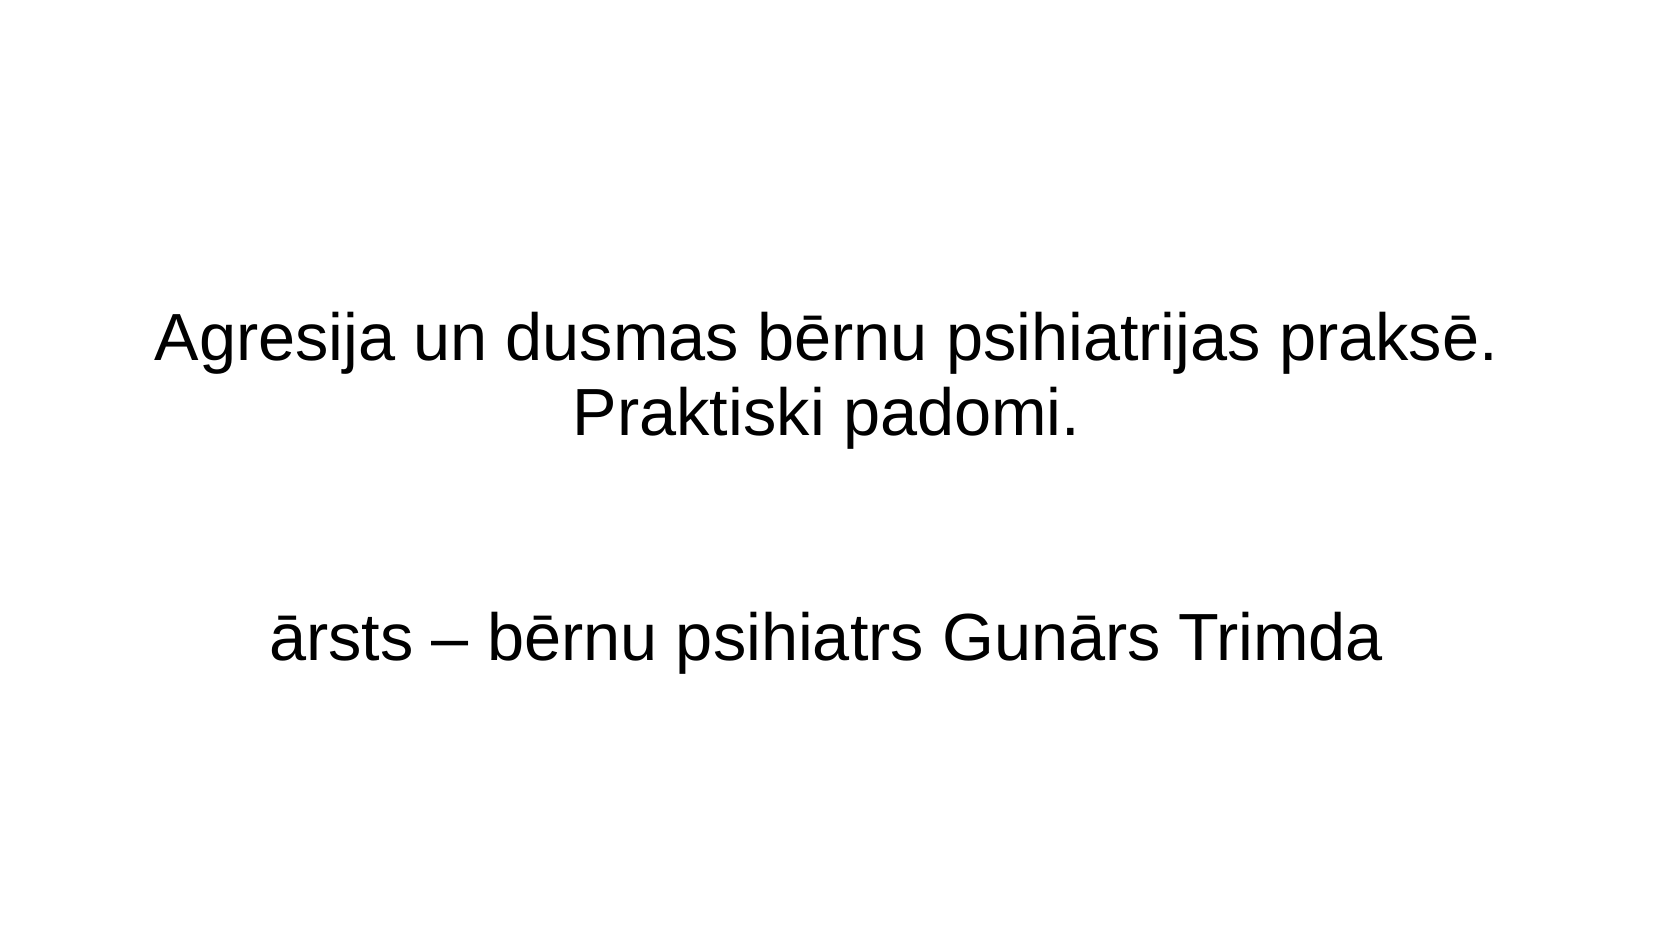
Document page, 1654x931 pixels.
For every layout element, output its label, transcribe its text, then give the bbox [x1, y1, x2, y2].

subtitle Agresija un dusmas bērnu psihiatrijas praksē. Praktiski padomi. ārsts – bērnu psihiatrs Gunārs Trimda [82, 217, 1571, 758]
